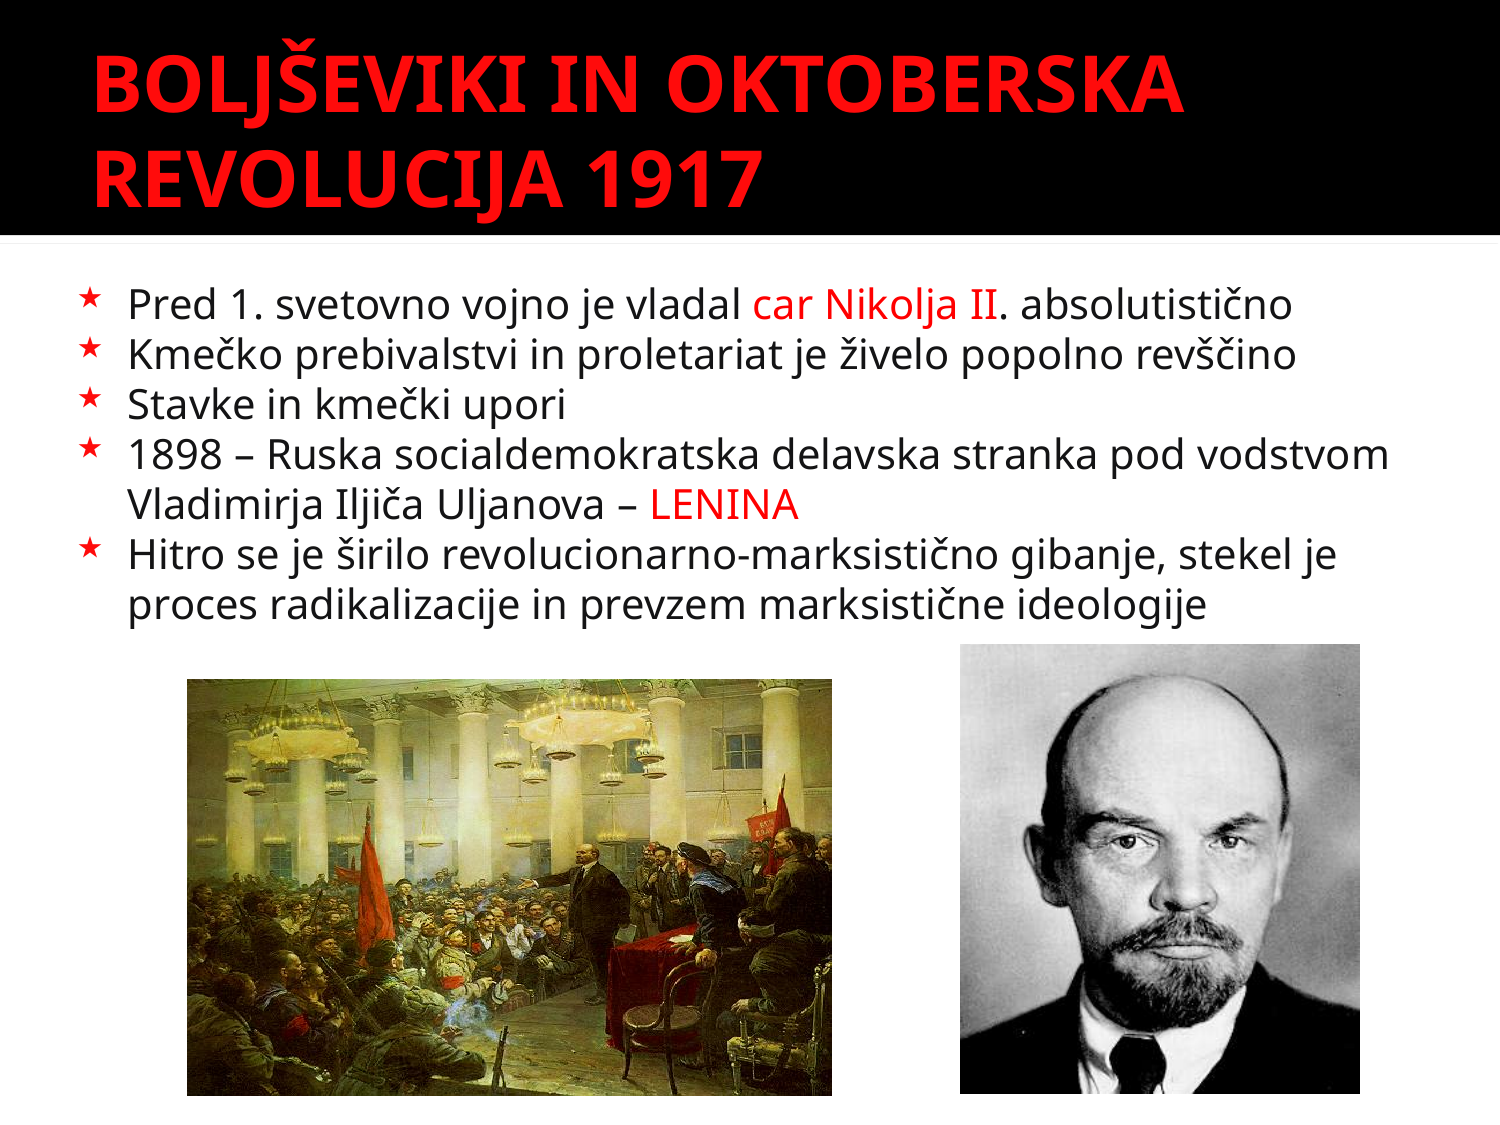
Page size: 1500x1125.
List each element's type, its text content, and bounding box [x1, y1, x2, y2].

title BOLJŠEVIKI IN OKTOBERSKA REVOLUCIJA 1917 [75, 25, 1425, 231]
list Pred 1. svetovno vojno je vladal car Nikolja II. absolutistično Kmečko prebivalstvi in proletariat je živelo popolno revščino Stavke in kmečki upori 1898 – Ruska socialdemokratska delavska stranka pod vodstvom Vladimirja Iljiča Uljanova – LENINA Hitro se je širilo revolucionarno-marksistično gibanje, stekel je proces radikalizacije in prevzem marksistične ideologije [46, 262, 1438, 1090]
picture [960, 644, 1360, 1094]
picture [187, 679, 832, 1097]
